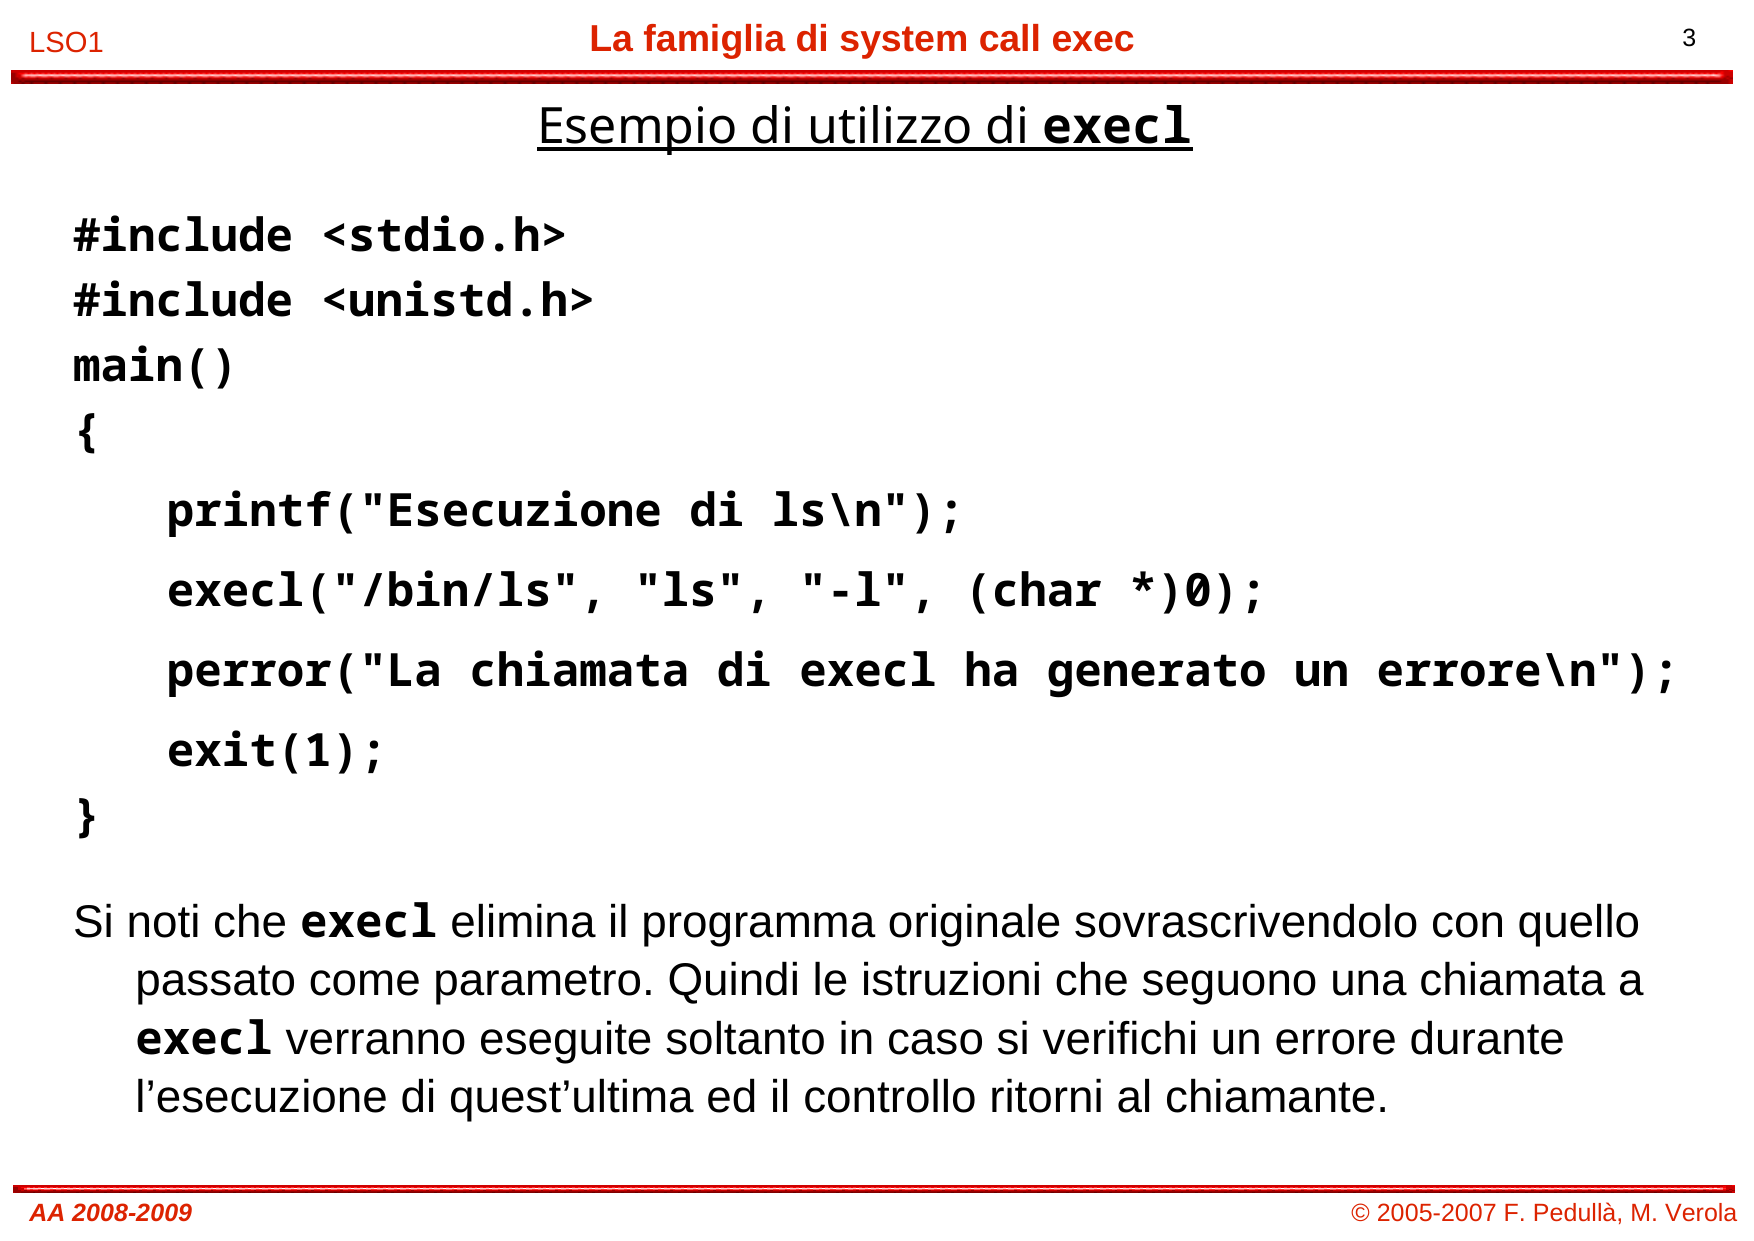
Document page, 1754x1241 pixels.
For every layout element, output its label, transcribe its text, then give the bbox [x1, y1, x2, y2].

picture [13, 1185, 1735, 1193]
title Esempio di utilizzo di execl [478, 78, 1253, 174]
list #include <stdio.h> #include <unistd.h> main() { printf("Esecuzione di ls\n"); execl("/bin/ls", "ls", "-l", (char *)0); perror("La chiamata di execl ha generato un errore\n"); exit(1); } Si noti che execl elimina il programma originale sovrascrivendolo con quello passato come parametro. Quindi le istruzioni che seguono una chiamata a execl verranno eseguite soltanto in caso si verifichi un errore durante l’esecuzione di quest’ultima ed il controllo ritorni al chiamante. [58, 194, 1696, 1025]
picture [11, 70, 1733, 84]
